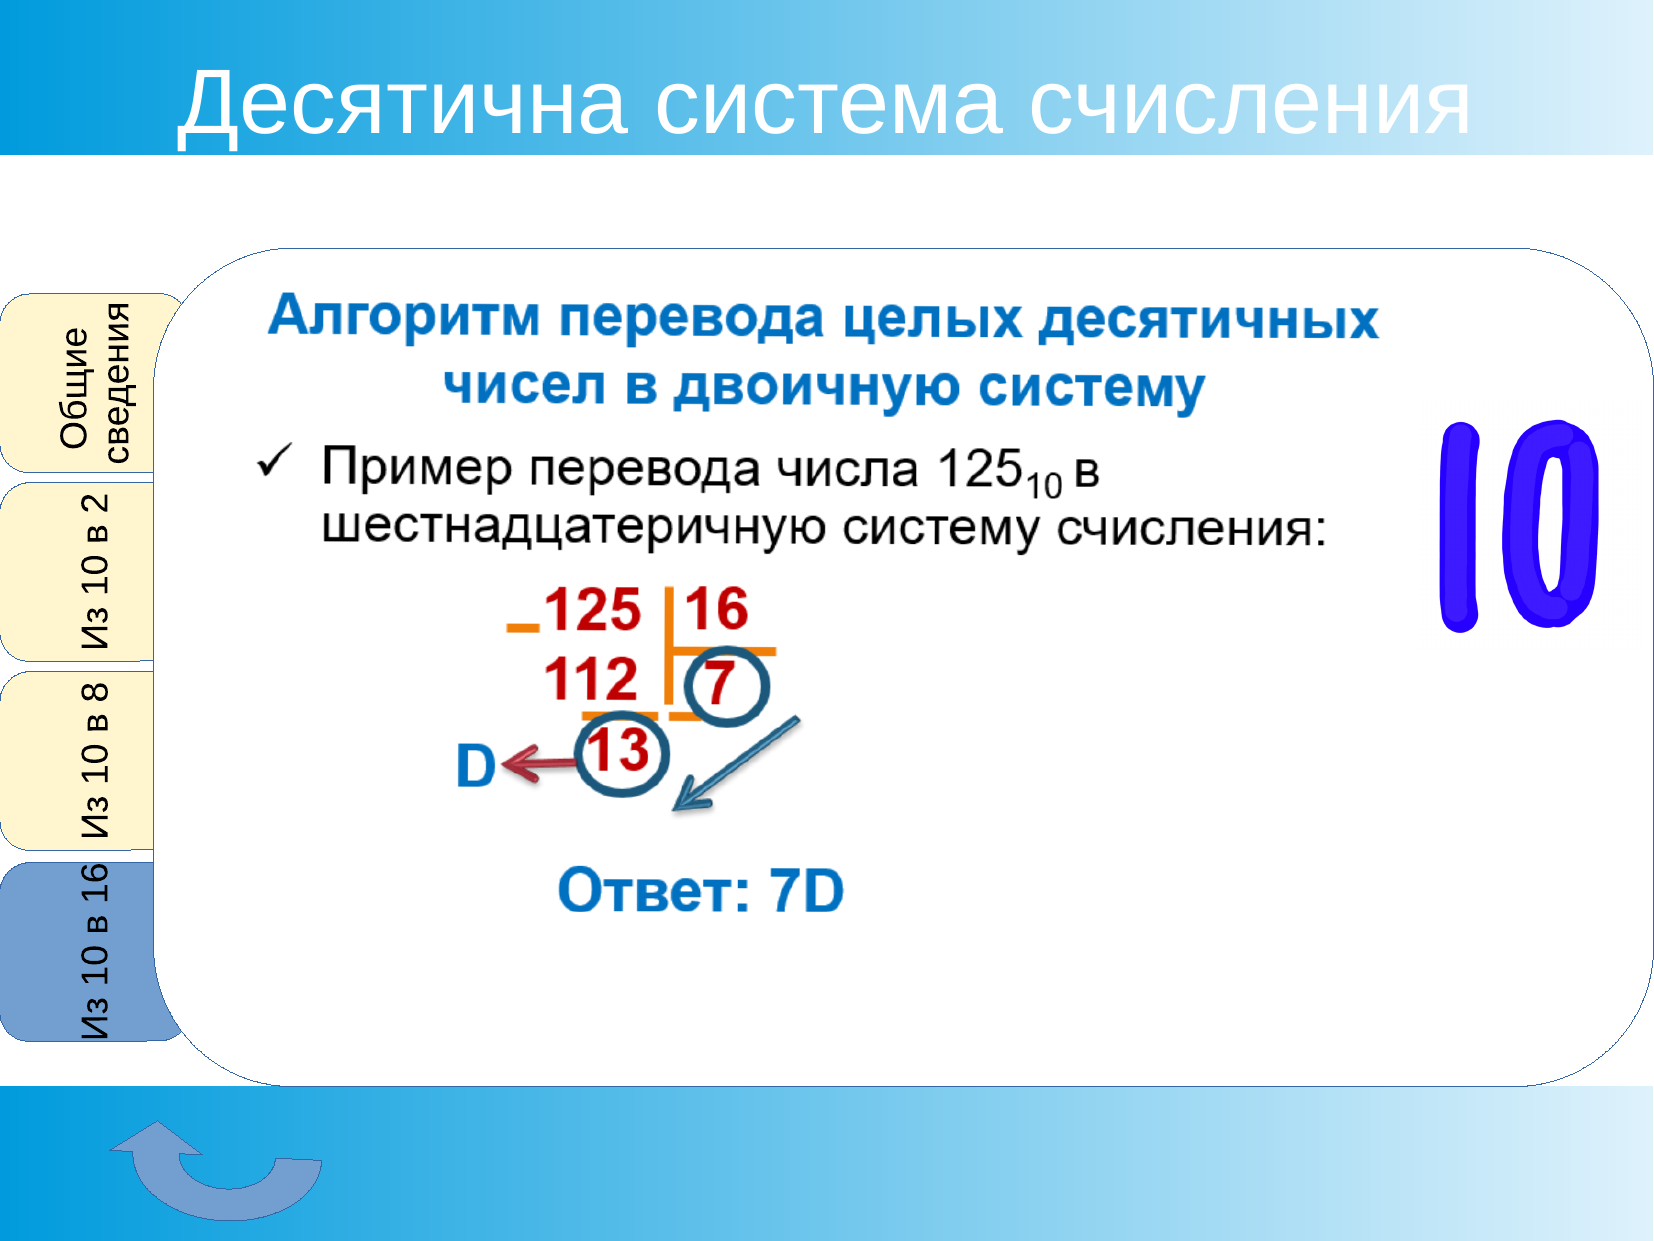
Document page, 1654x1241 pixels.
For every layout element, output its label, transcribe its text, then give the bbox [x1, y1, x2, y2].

text_box Из 10 в 16 [0, 862, 181, 1042]
text_box Из 10 в 8 [0, 671, 153, 851]
text_box Из 10 в 2 [0, 482, 153, 662]
picture [234, 280, 1642, 992]
text_box Общие сведения [0, 293, 181, 473]
title Десятична система счисления [82, 49, 1571, 155]
text_box [109, 1120, 322, 1221]
text_box [153, 248, 1654, 1087]
